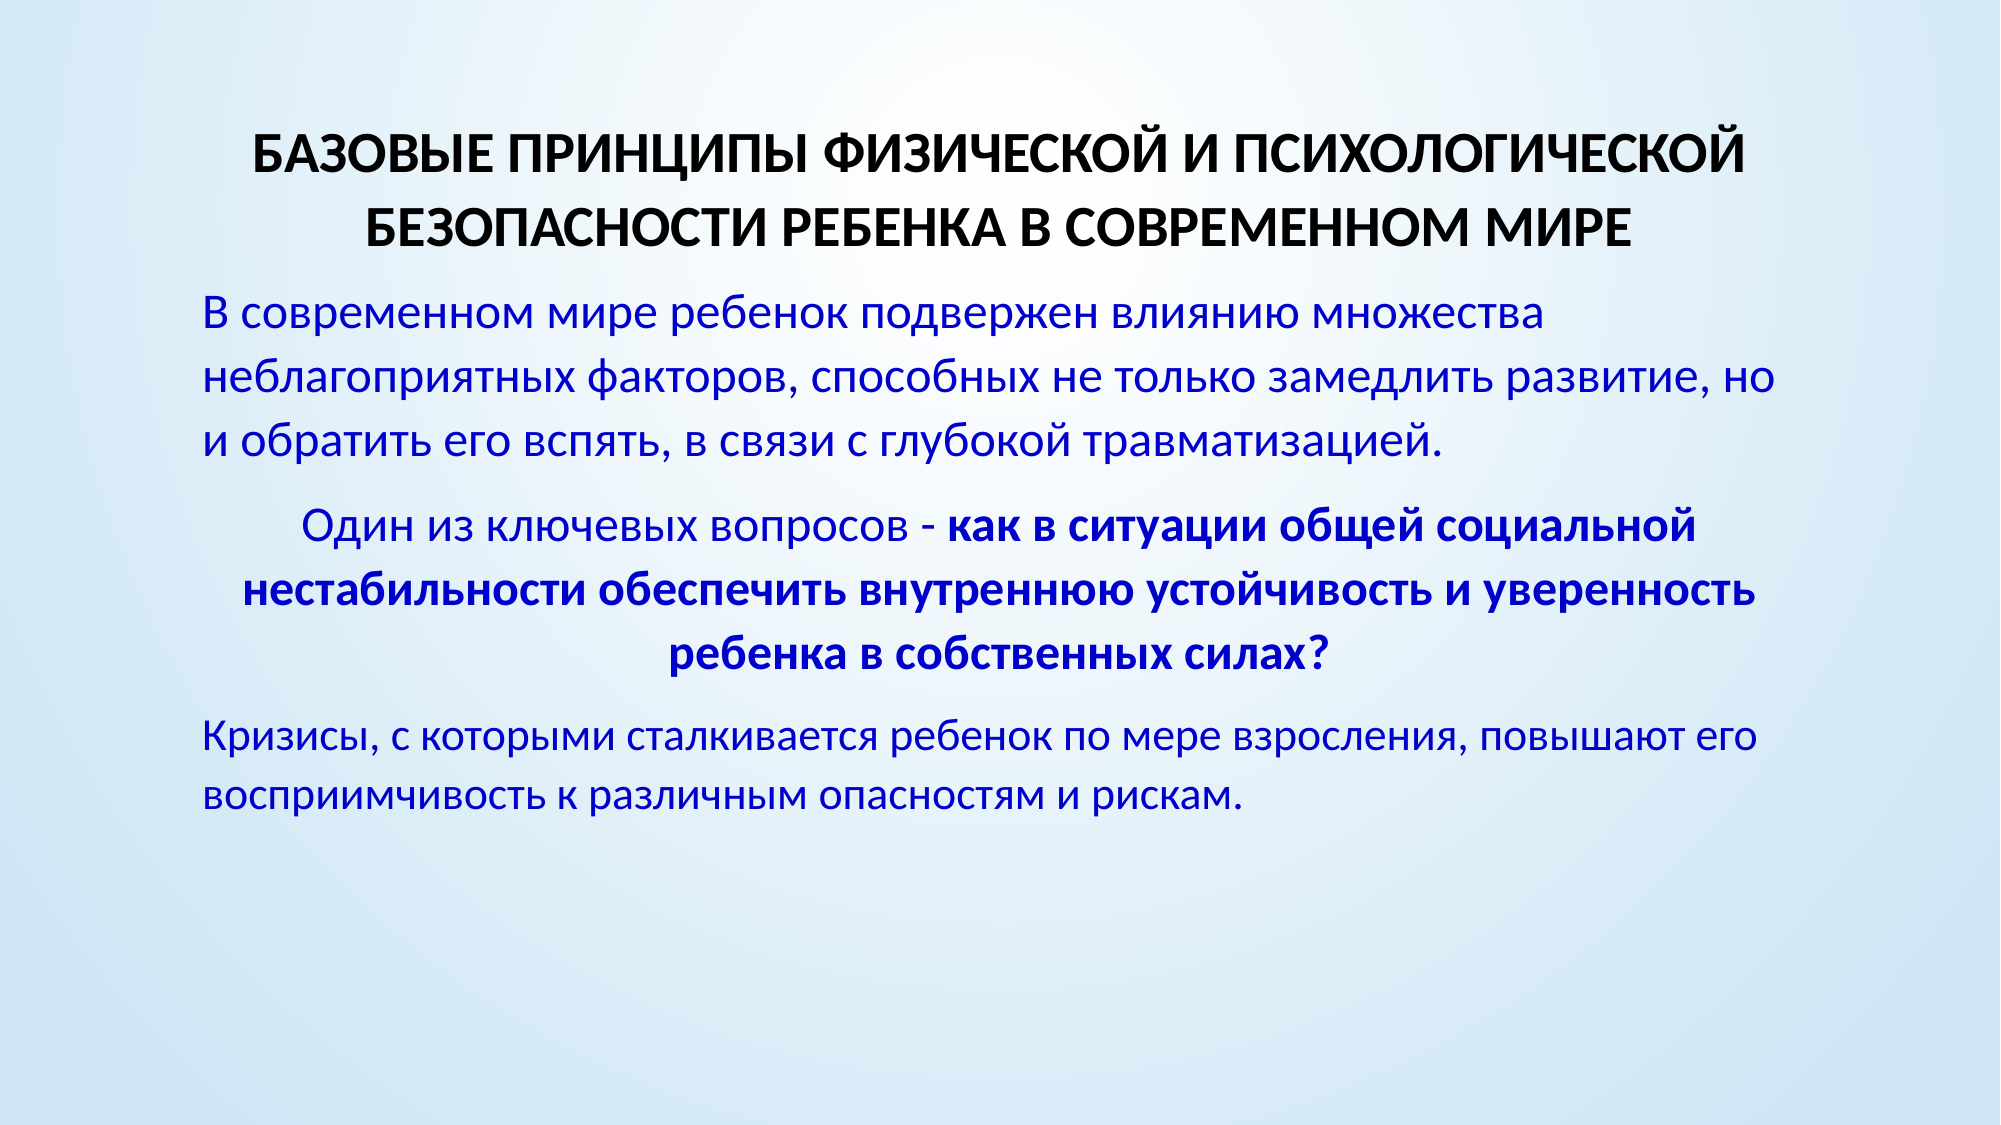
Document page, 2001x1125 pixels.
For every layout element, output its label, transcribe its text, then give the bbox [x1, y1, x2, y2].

title БАЗОВЫЕ ПРИНЦИПЫ ФИЗИЧЕСКОЙ И ПСИХОЛОГИЧЕСКОЙ БЕЗОПАСНОСТИ РЕБЕНКА В СОВРЕМЕННОМ МИРЕ [187, 101, 1813, 266]
picture [0, 0, 2000, 1125]
list В современном мире ребенок подвержен влиянию множества неблагоприятных факторов, способных не только замедлить развитие, но и обратить его вспять, в связи с глубокой травматизацией. Один из ключевых вопросов - как в ситуации общей социальной нестабильности обеспечить внутреннюю устойчивость и уверенность ребенка в собственных силах? Кризисы, с которыми сталкивается ребенок по мере взросления, повышают его восприимчивость к различным опасностям и рискам. [187, 266, 1813, 1060]
